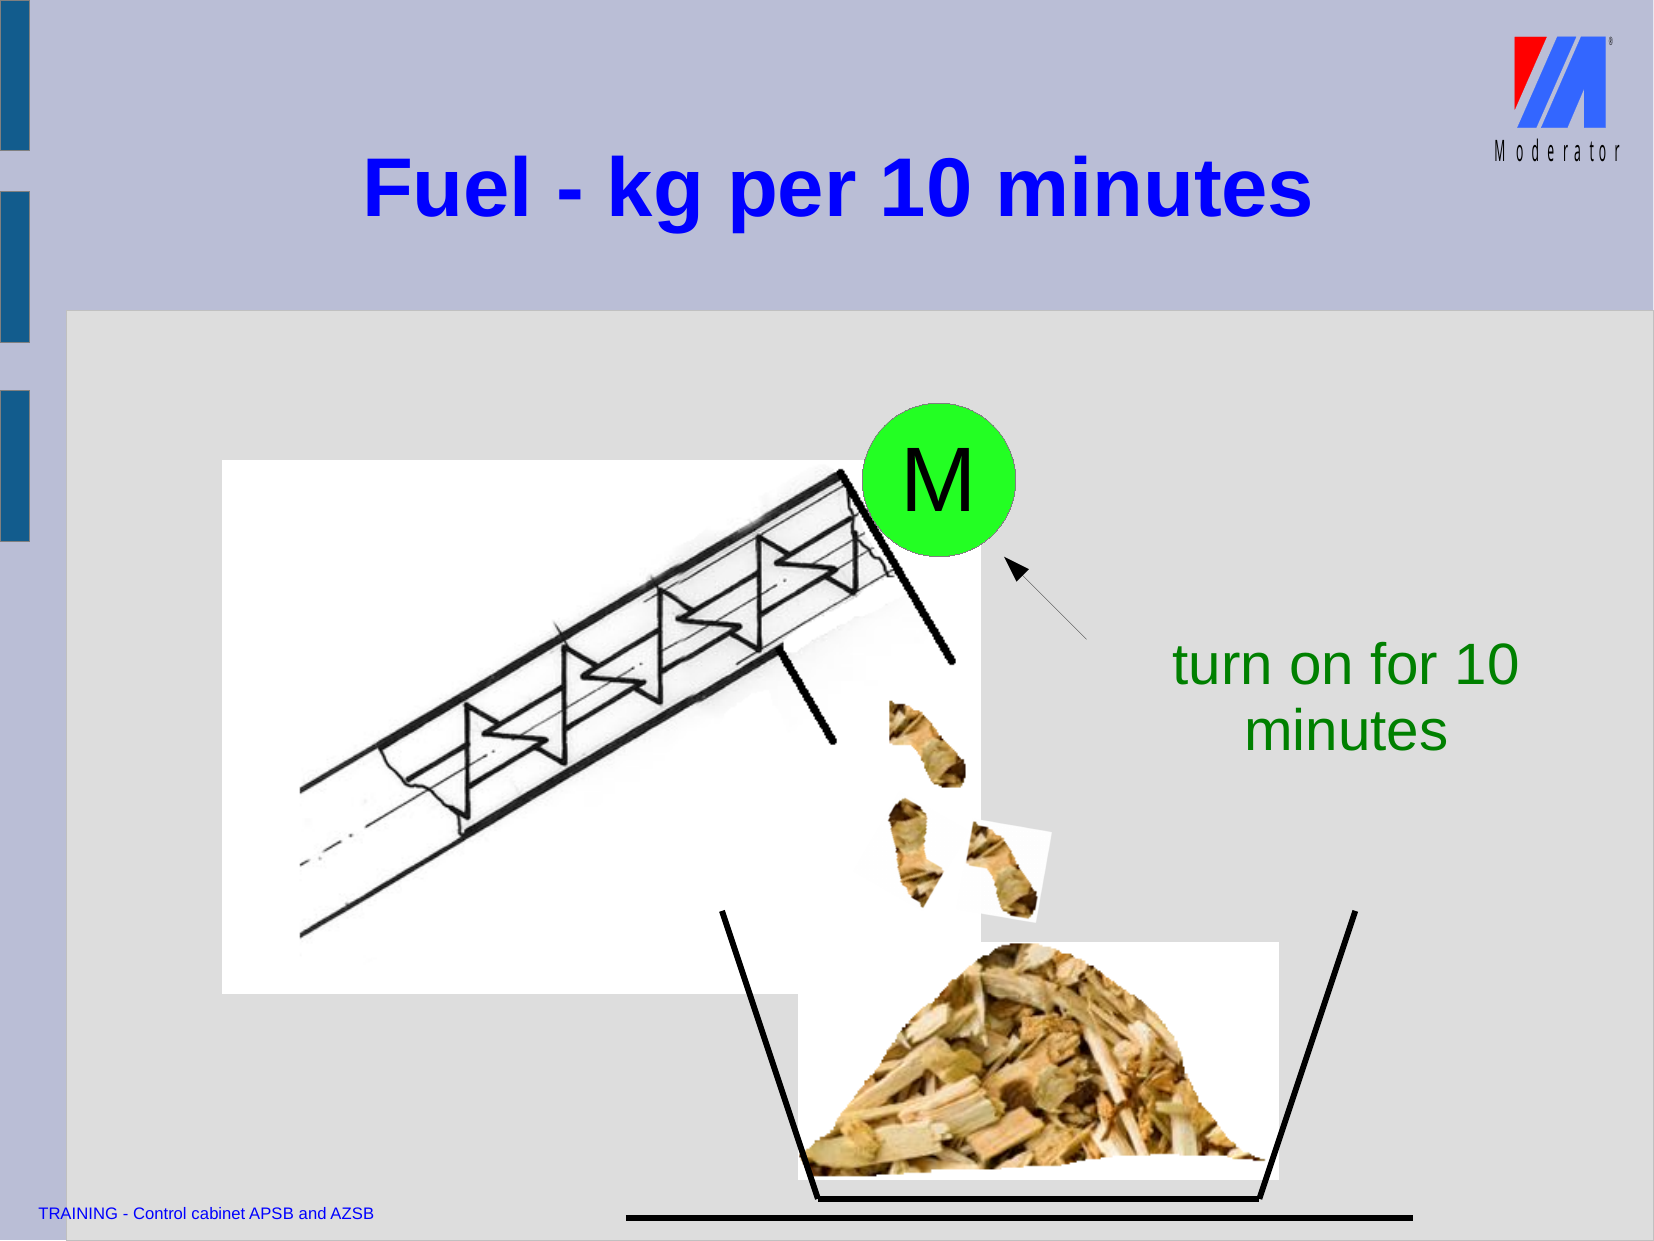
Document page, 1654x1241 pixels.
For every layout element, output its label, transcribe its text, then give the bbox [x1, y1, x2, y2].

text_box M [862, 403, 1016, 557]
picture [1492, 33, 1635, 167]
text_box turn on for 10 minutes [1098, 624, 1595, 770]
title Fuel - kg per 10 minutes [106, 84, 1571, 292]
picture [798, 1152, 808, 1180]
text_box TRAINING - Control cabinet APSB and AZSB [23, 1197, 1134, 1231]
picture [1270, 1153, 1279, 1180]
picture [222, 460, 1279, 1180]
